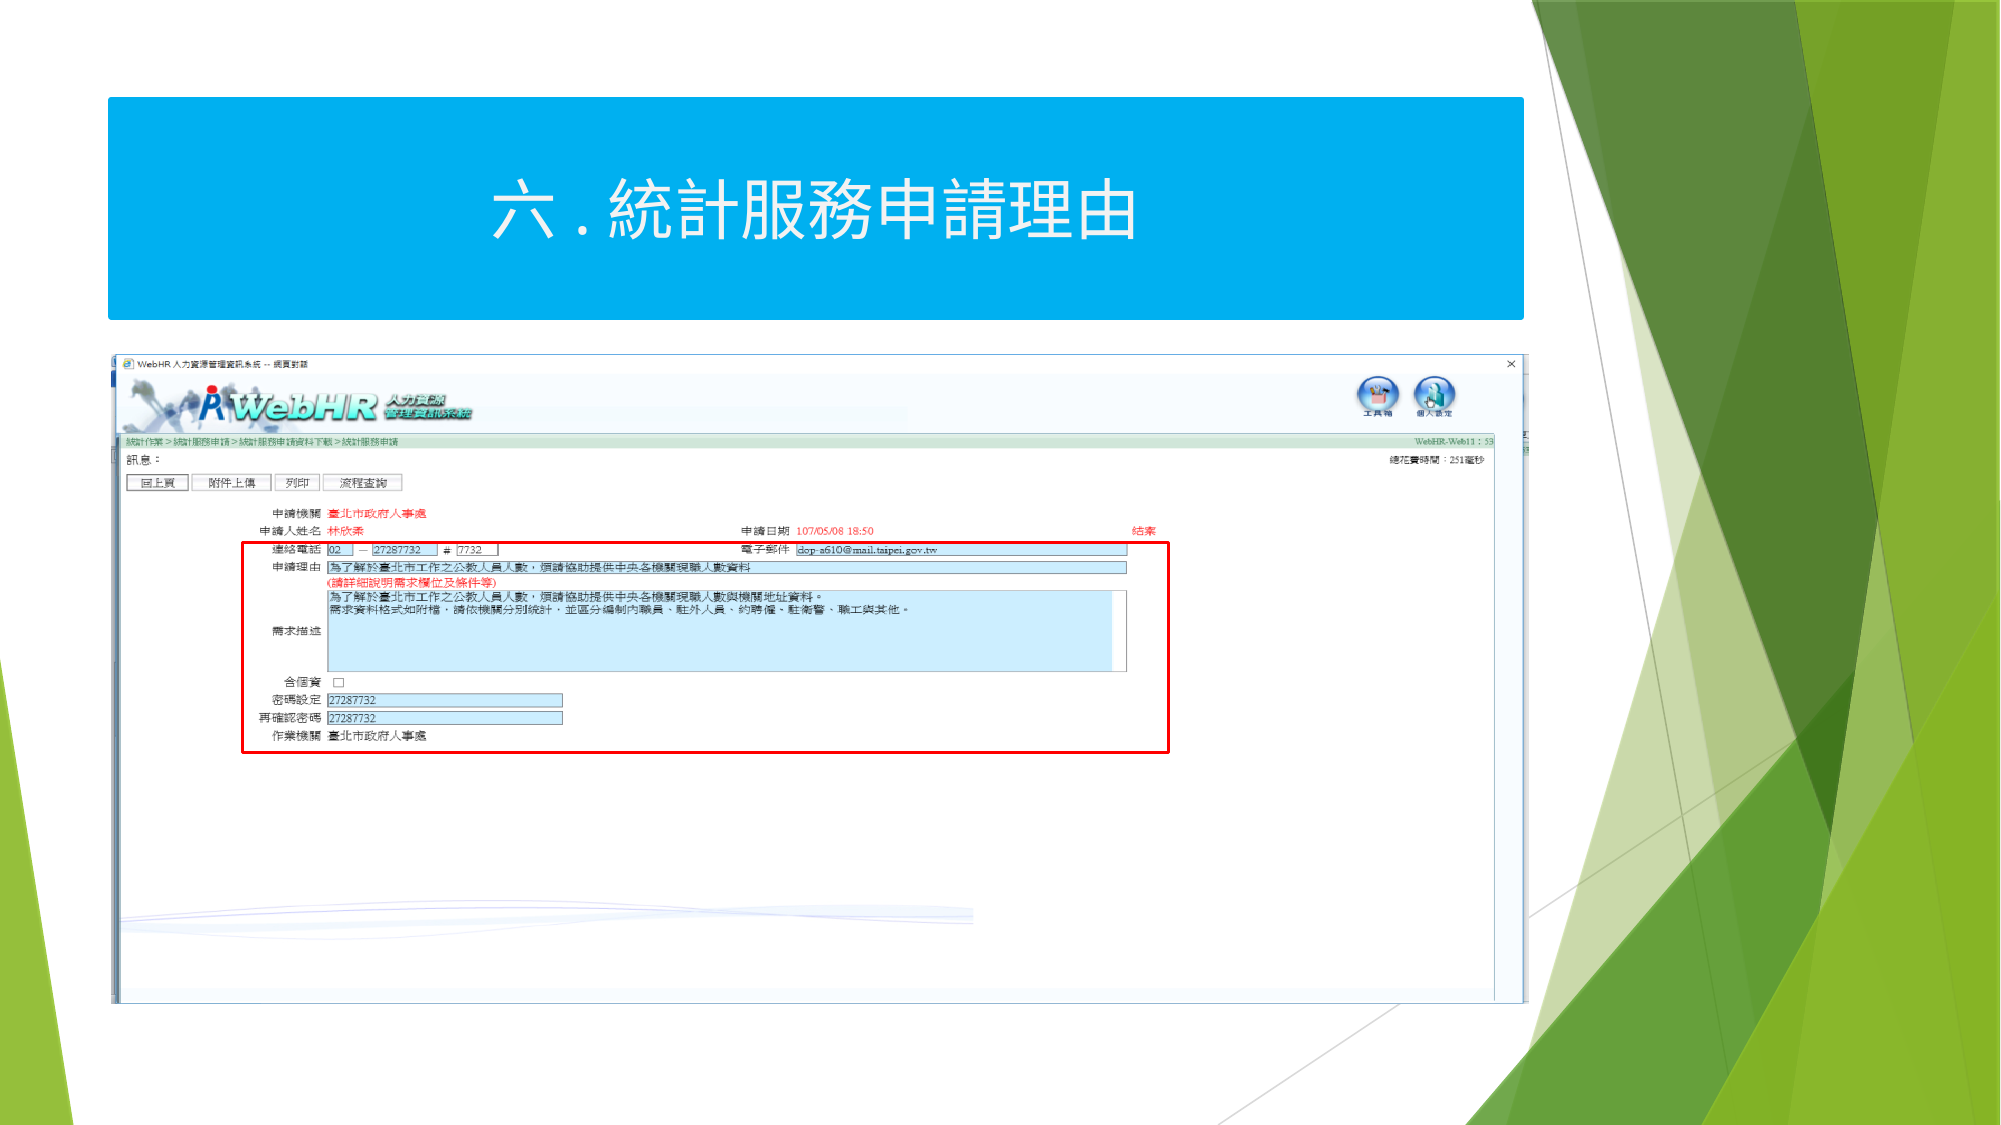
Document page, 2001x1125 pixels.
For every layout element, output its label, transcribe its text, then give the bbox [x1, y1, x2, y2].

title 六.統計服務申請理由 [111, 99, 1522, 317]
picture [111, 354, 1529, 1004]
